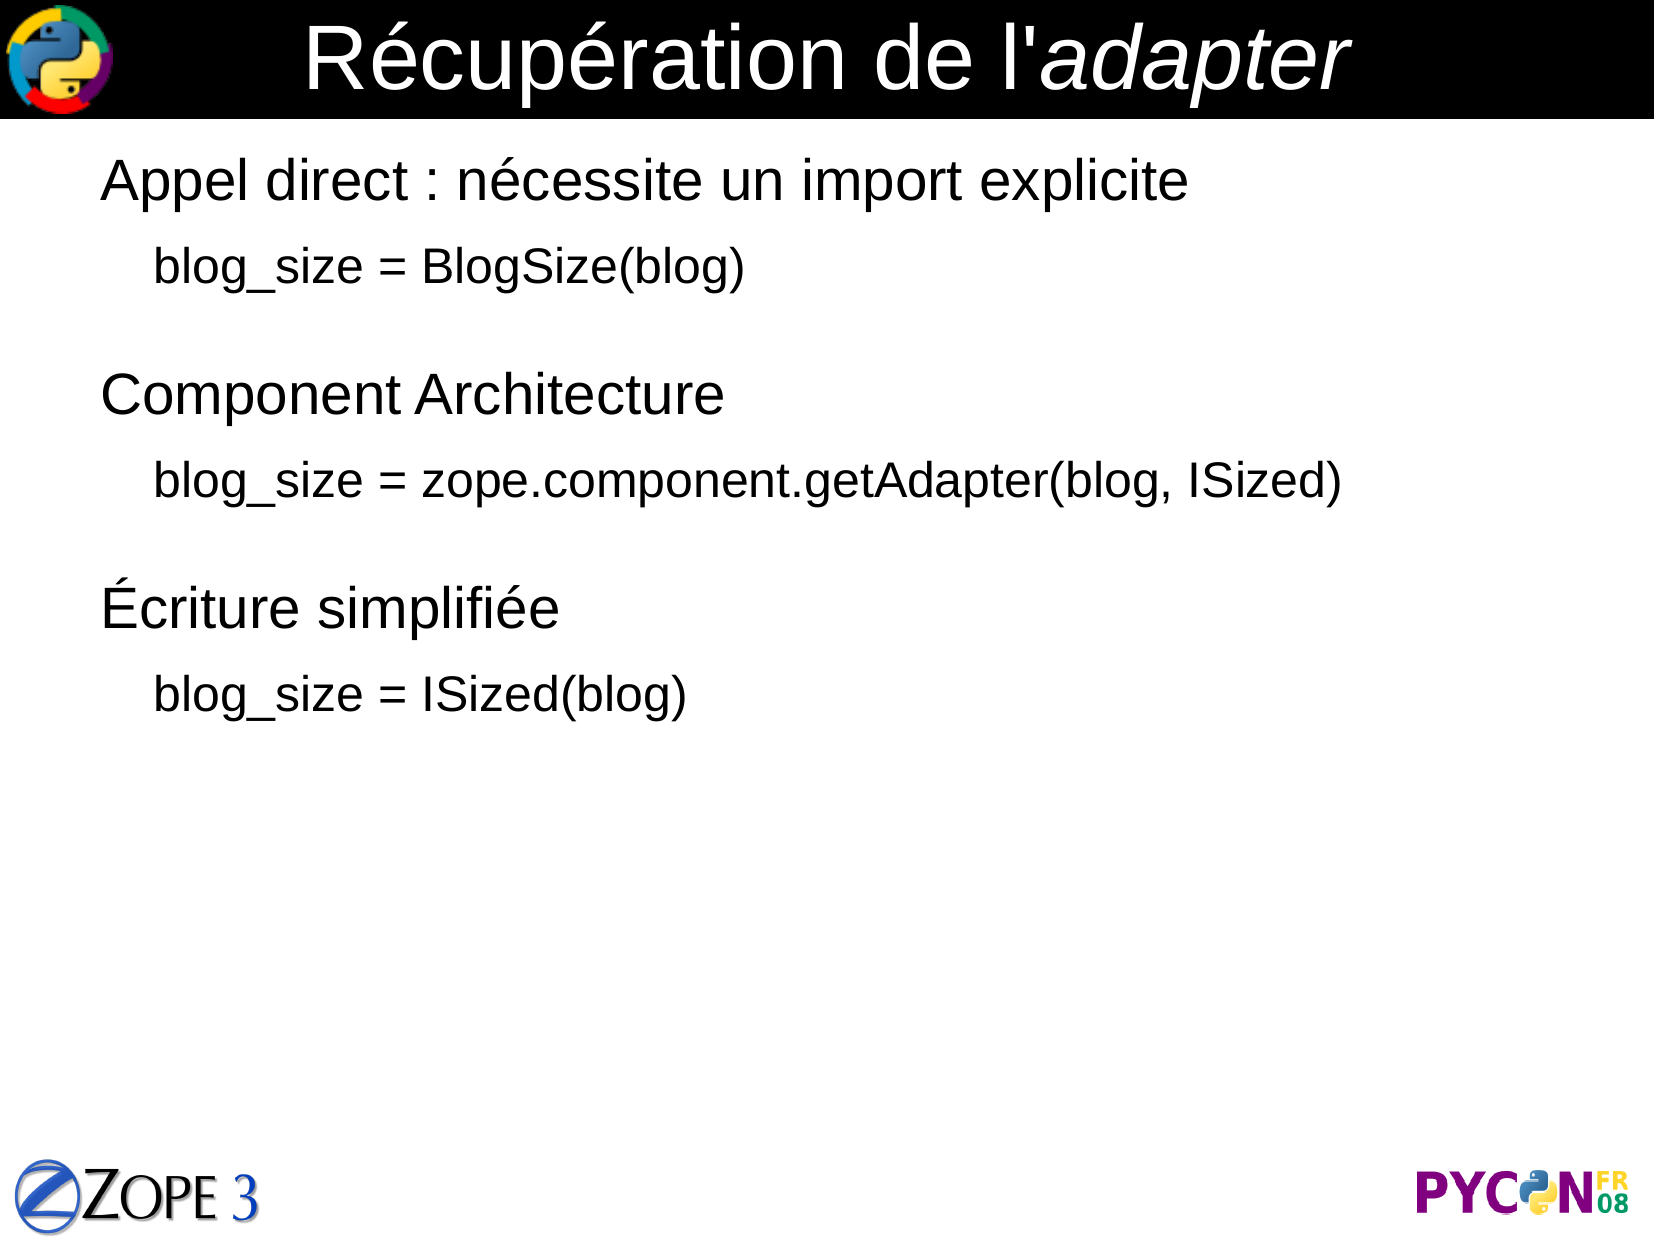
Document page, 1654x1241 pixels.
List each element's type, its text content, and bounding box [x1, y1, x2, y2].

title Récupération de l'adapter [0, 0, 1654, 119]
picture [1417, 1170, 1628, 1215]
picture [0, 1144, 266, 1241]
list Appel direct : nécessite un import explicite blog_size = BlogSize(blog) Component Architecture blog_size = zope.component.getAdapter(blog, ISized) Écriture simplifiée blog_size = ISized(blog) [82, 147, 1571, 1109]
